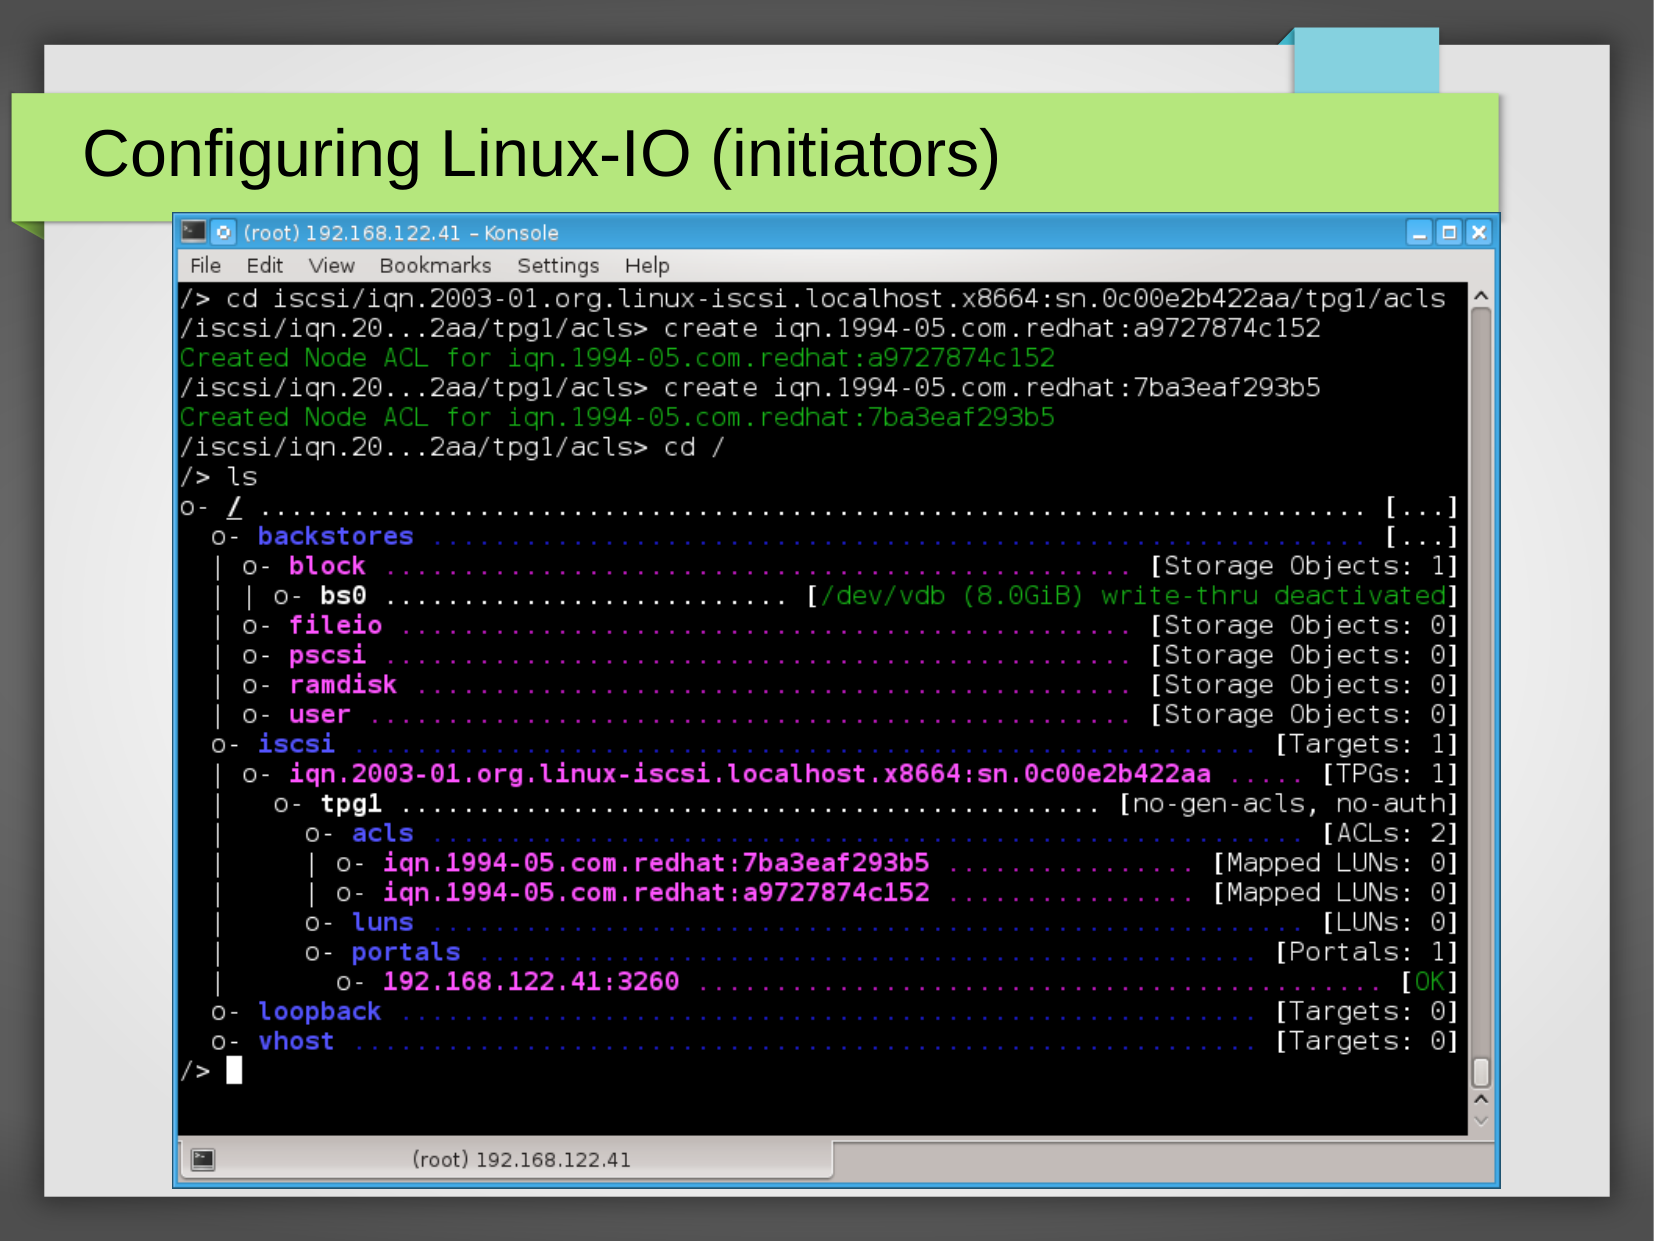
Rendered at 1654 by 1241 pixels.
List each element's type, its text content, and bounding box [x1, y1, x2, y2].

title Configuring Linux-IO (initiators) [82, 94, 1264, 213]
picture [0, 0, 1654, 1241]
